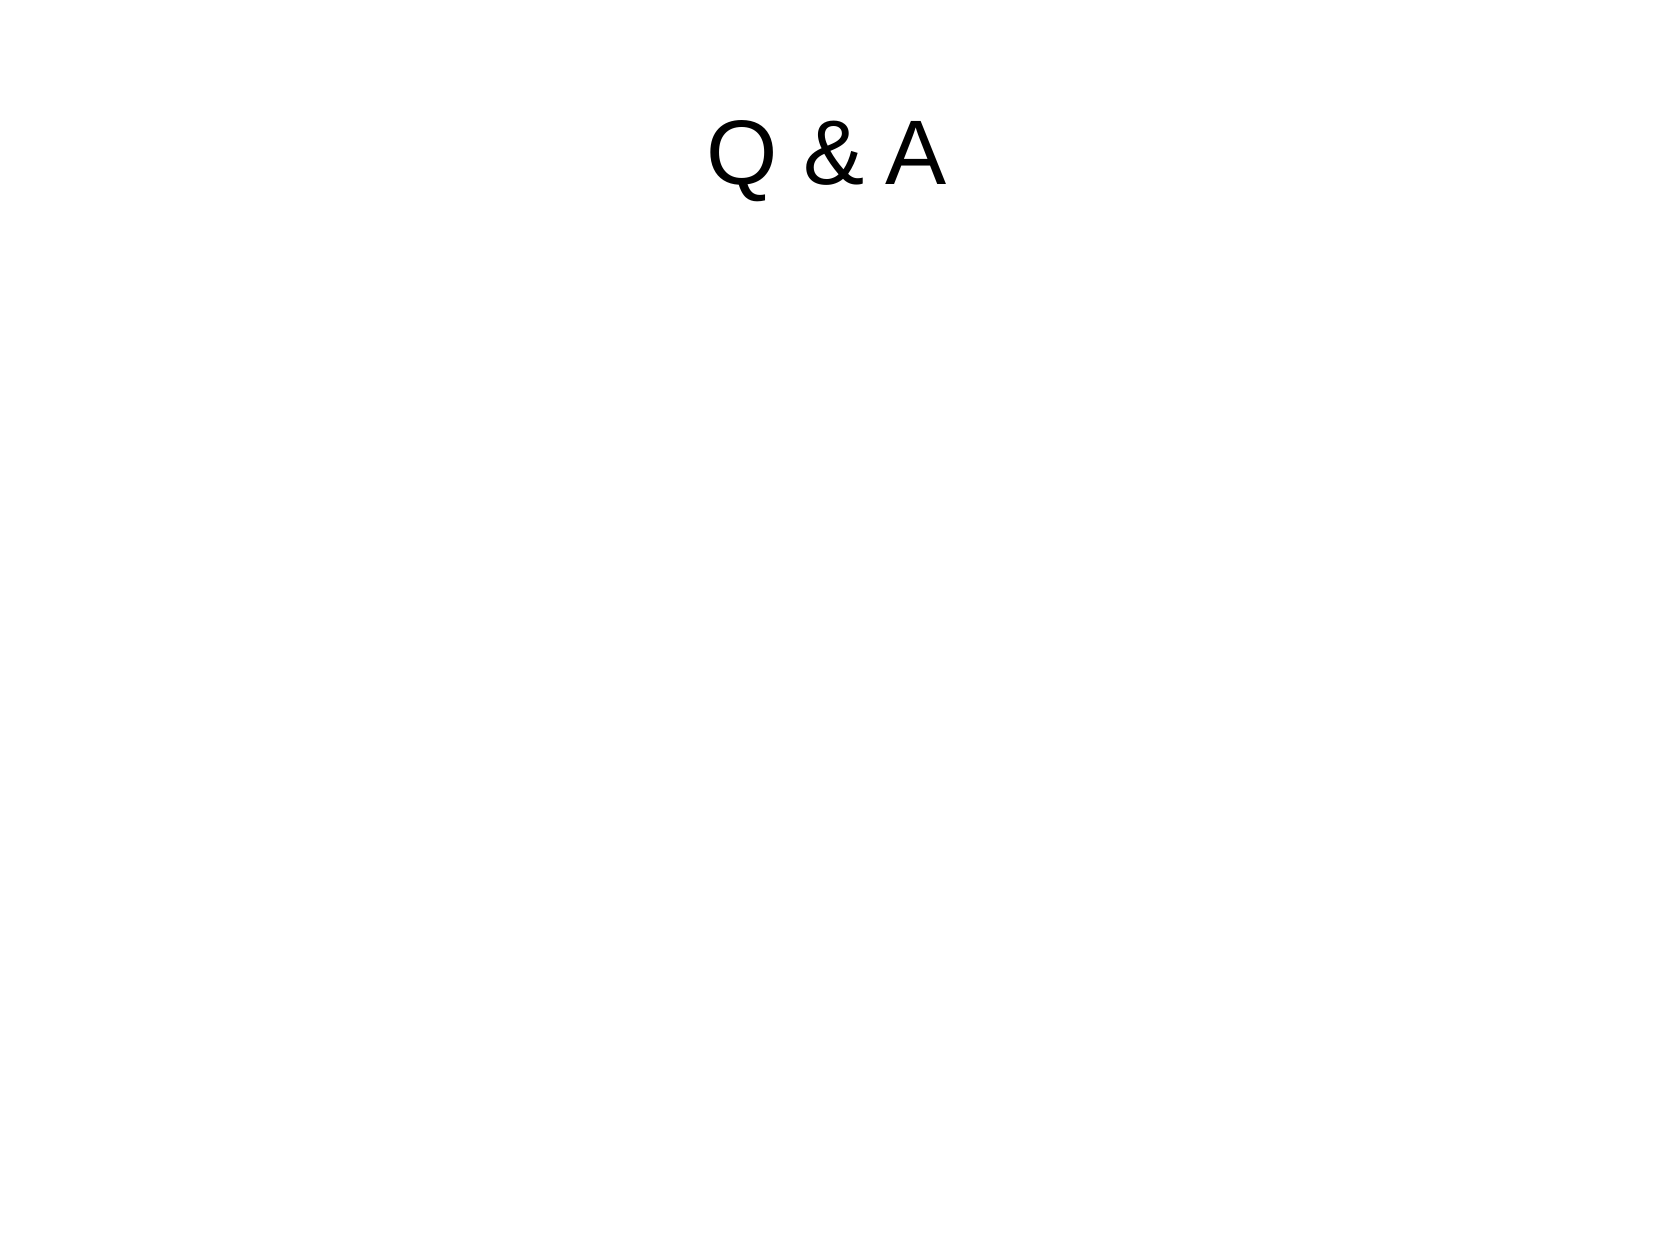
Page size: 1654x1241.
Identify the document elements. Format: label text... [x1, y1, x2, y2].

title Q & A [82, 49, 1571, 257]
